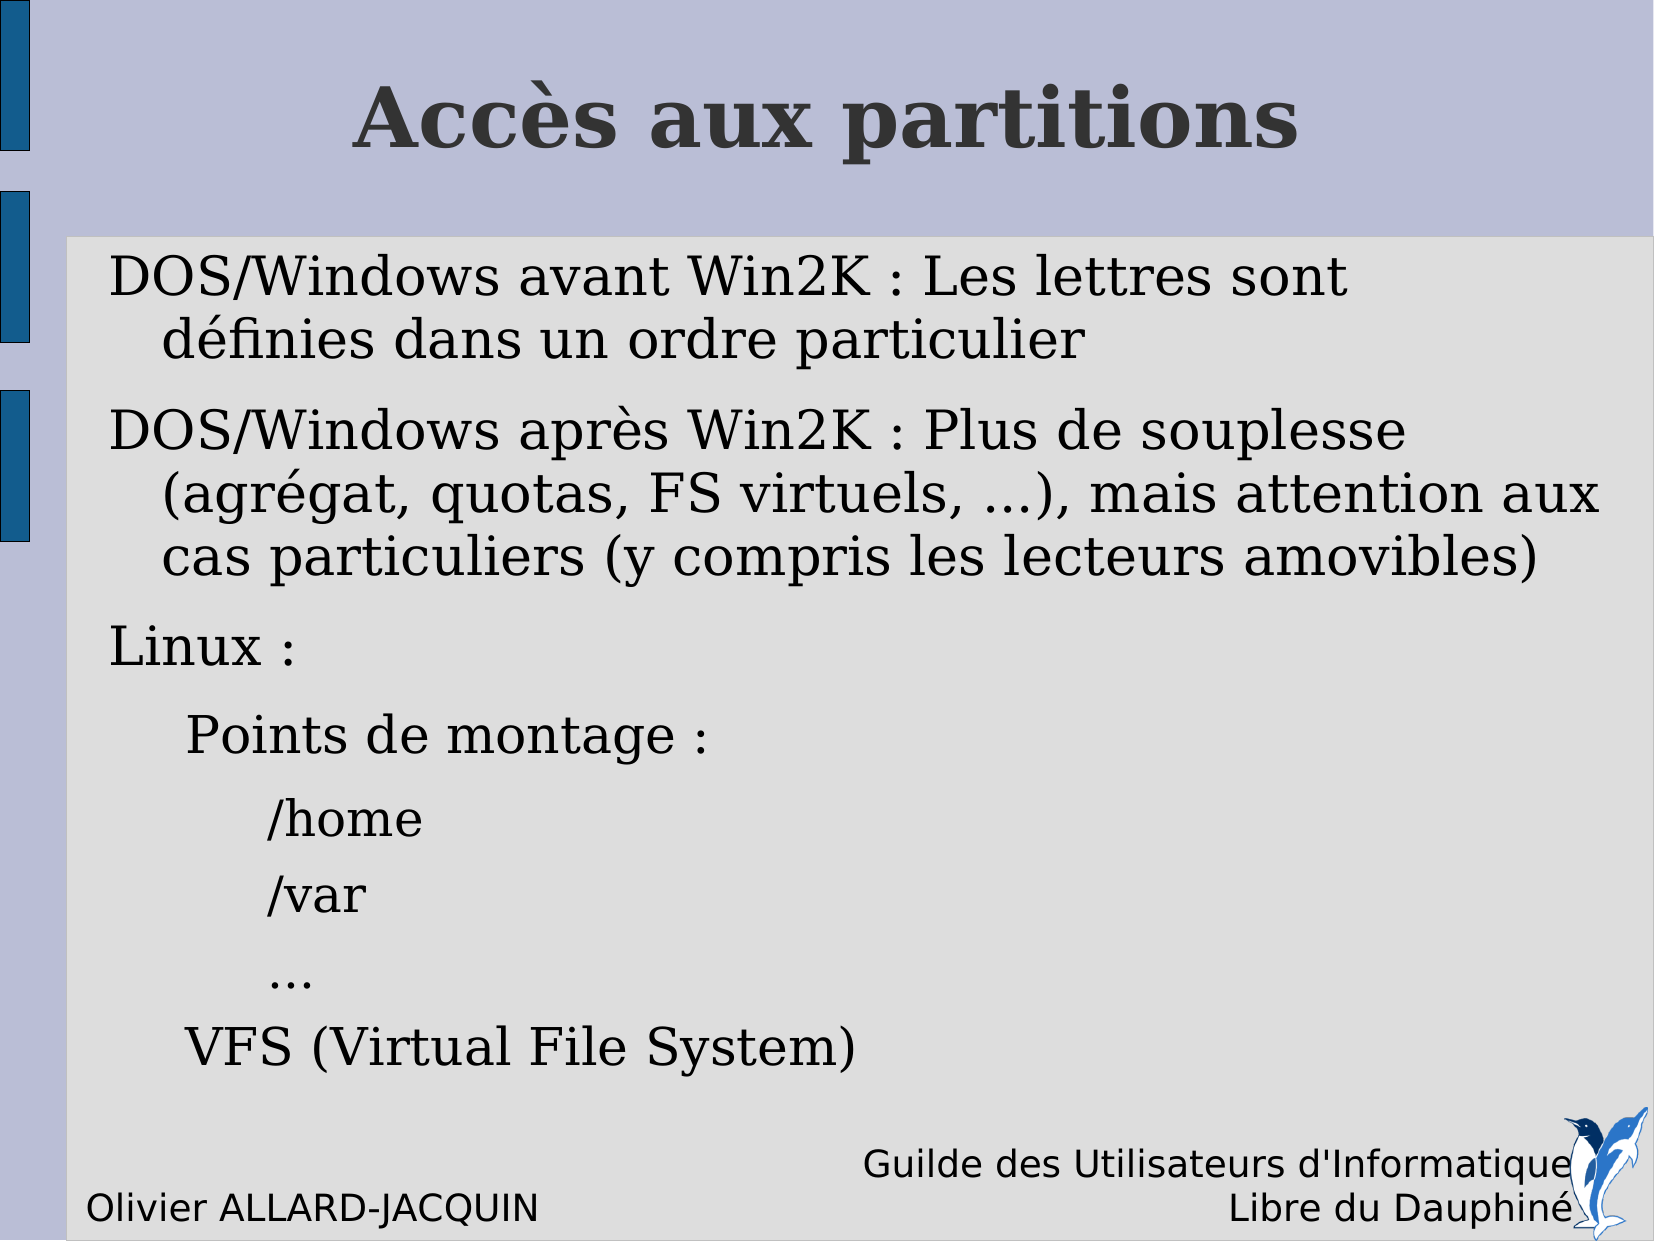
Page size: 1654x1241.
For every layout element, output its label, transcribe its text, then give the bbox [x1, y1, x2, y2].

title Accès aux partitions [121, 14, 1534, 222]
list DOS/Windows avant Win2K : Les lettres sont définies dans un ordre particulier DOS/Windows après Win2K : Plus de souplesse (agrégat, quotas, FS virtuels, ...), mais attention aux cas particuliers (y compris les lecteurs amovibles) Linux : Points de montage : /home /var ... VFS (Virtual File System) [90, 245, 1620, 1132]
picture [1564, 1107, 1648, 1241]
